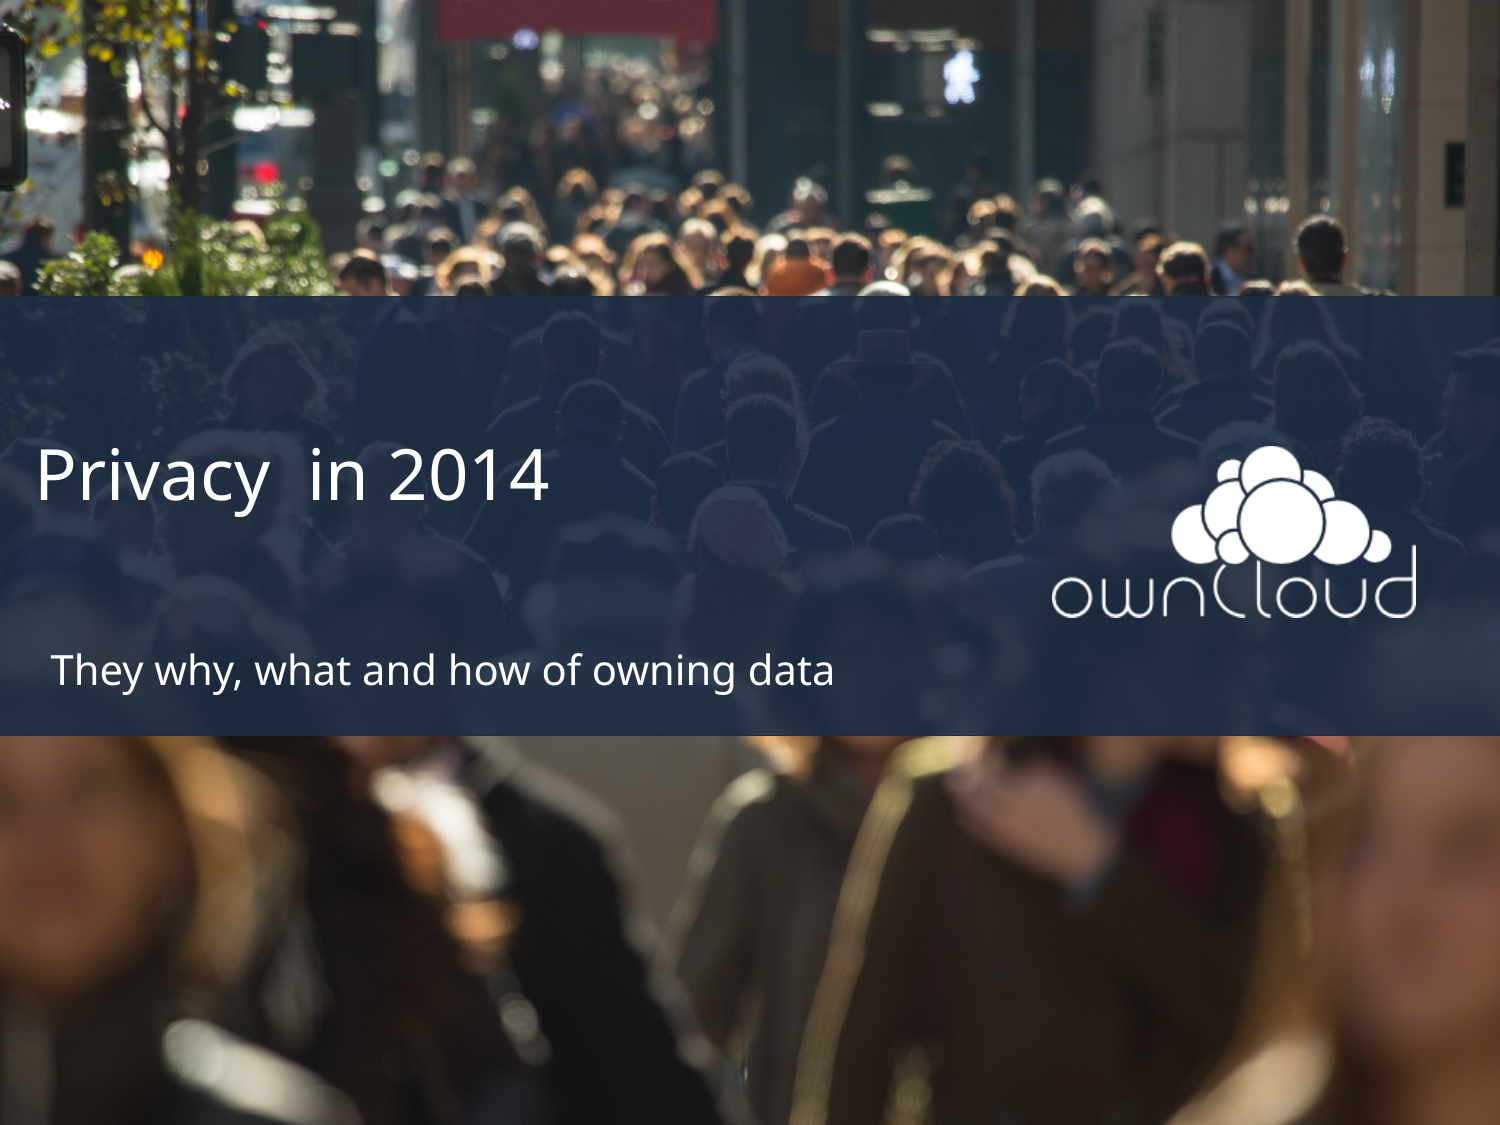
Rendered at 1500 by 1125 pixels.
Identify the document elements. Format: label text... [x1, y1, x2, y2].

title Privacy in 2014 [34, 347, 850, 598]
subtitle They why, what and how of owning data [36, 631, 850, 707]
picture [1052, 446, 1416, 618]
